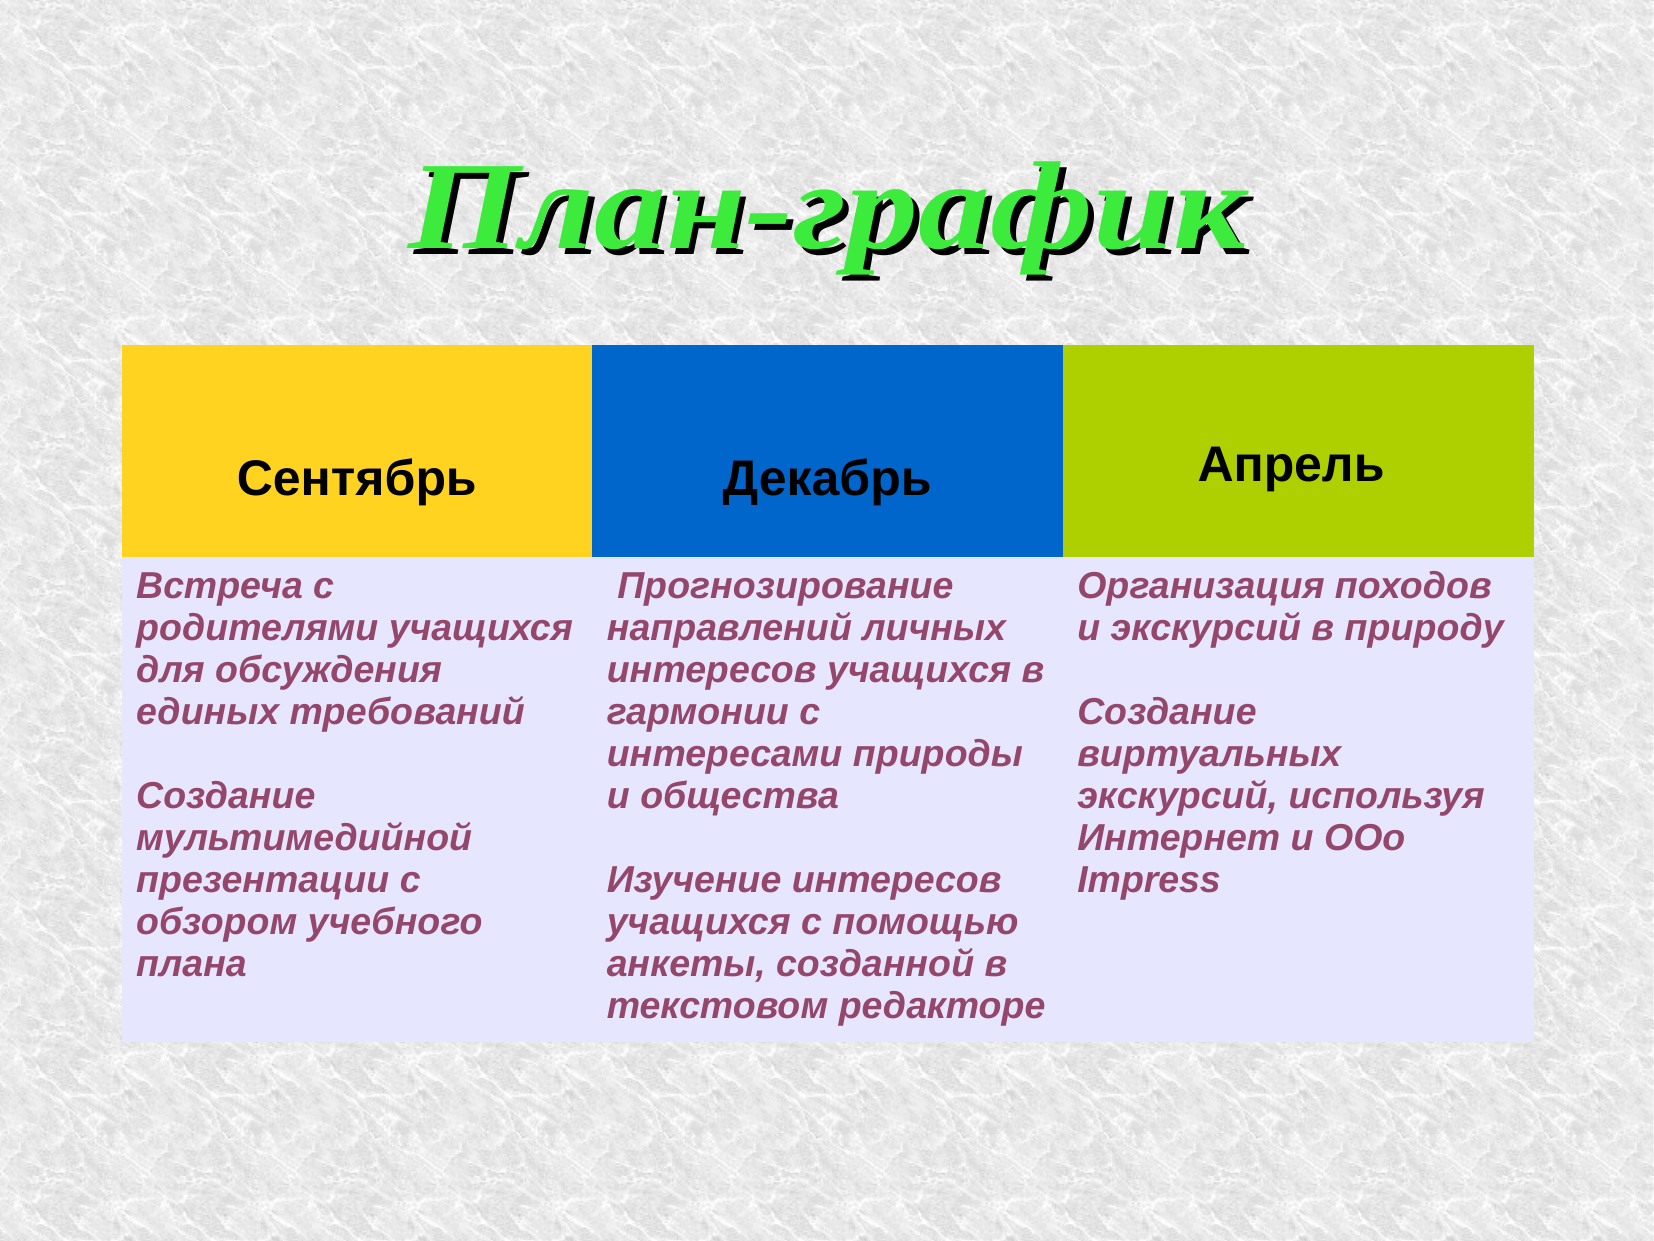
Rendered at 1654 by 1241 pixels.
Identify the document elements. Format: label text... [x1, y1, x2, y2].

table_cell Прогнозирование направлений личных интересов учащихся в гармонии с интересами природы и общества Изучение интересов учащихся с помощью анкеты, созданной в текстовом редакторе [592, 557, 1063, 1042]
table_cell Встреча с родителями учащихся для обсуждения единых требований Создание мультимедийной презентации с обзором учебного плана [122, 557, 592, 1042]
table_header Апрель [1063, 345, 1534, 557]
title План-график [121, 102, 1534, 310]
table_header Декабрь [592, 345, 1063, 557]
table_cell Организация походов и экскурсий в природу Создание виртуальных экскурсий, используя Интернет и OOo Impress [1063, 557, 1534, 1042]
table_header Сентябрь [122, 345, 592, 557]
picture [0, 0, 1654, 1241]
